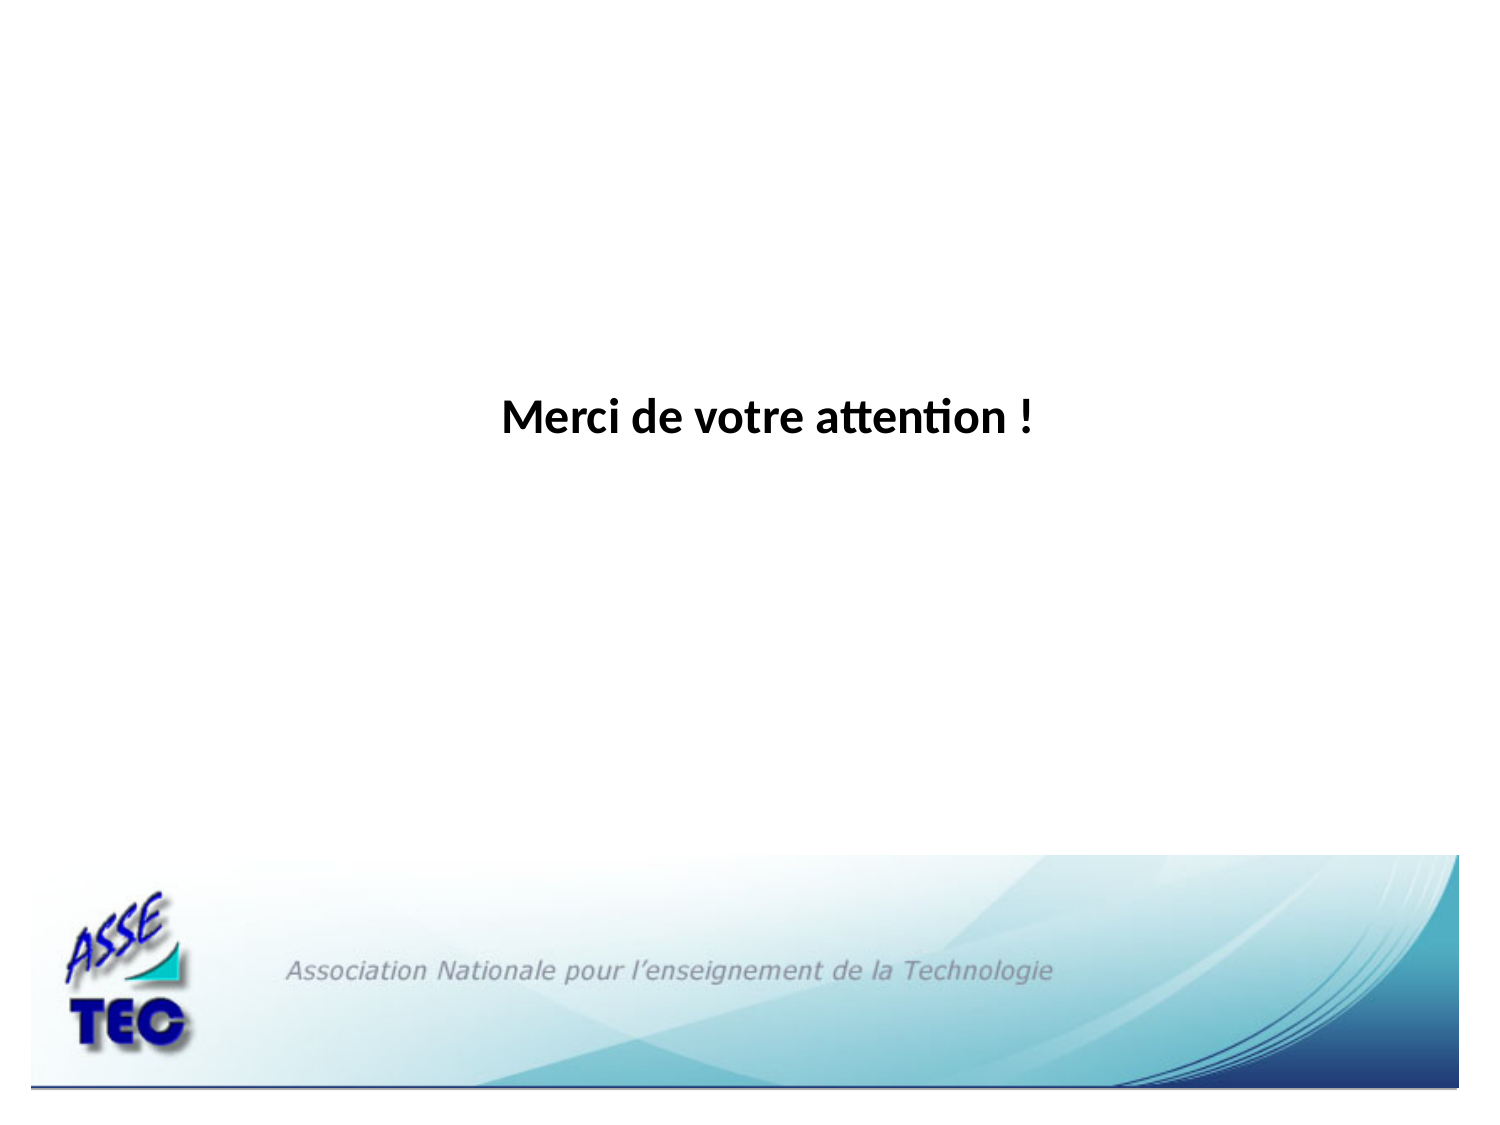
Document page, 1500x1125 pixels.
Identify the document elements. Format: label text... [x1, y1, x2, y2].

picture [31, 855, 1459, 1088]
text_box Merci de votre attention ! [486, 376, 1106, 453]
